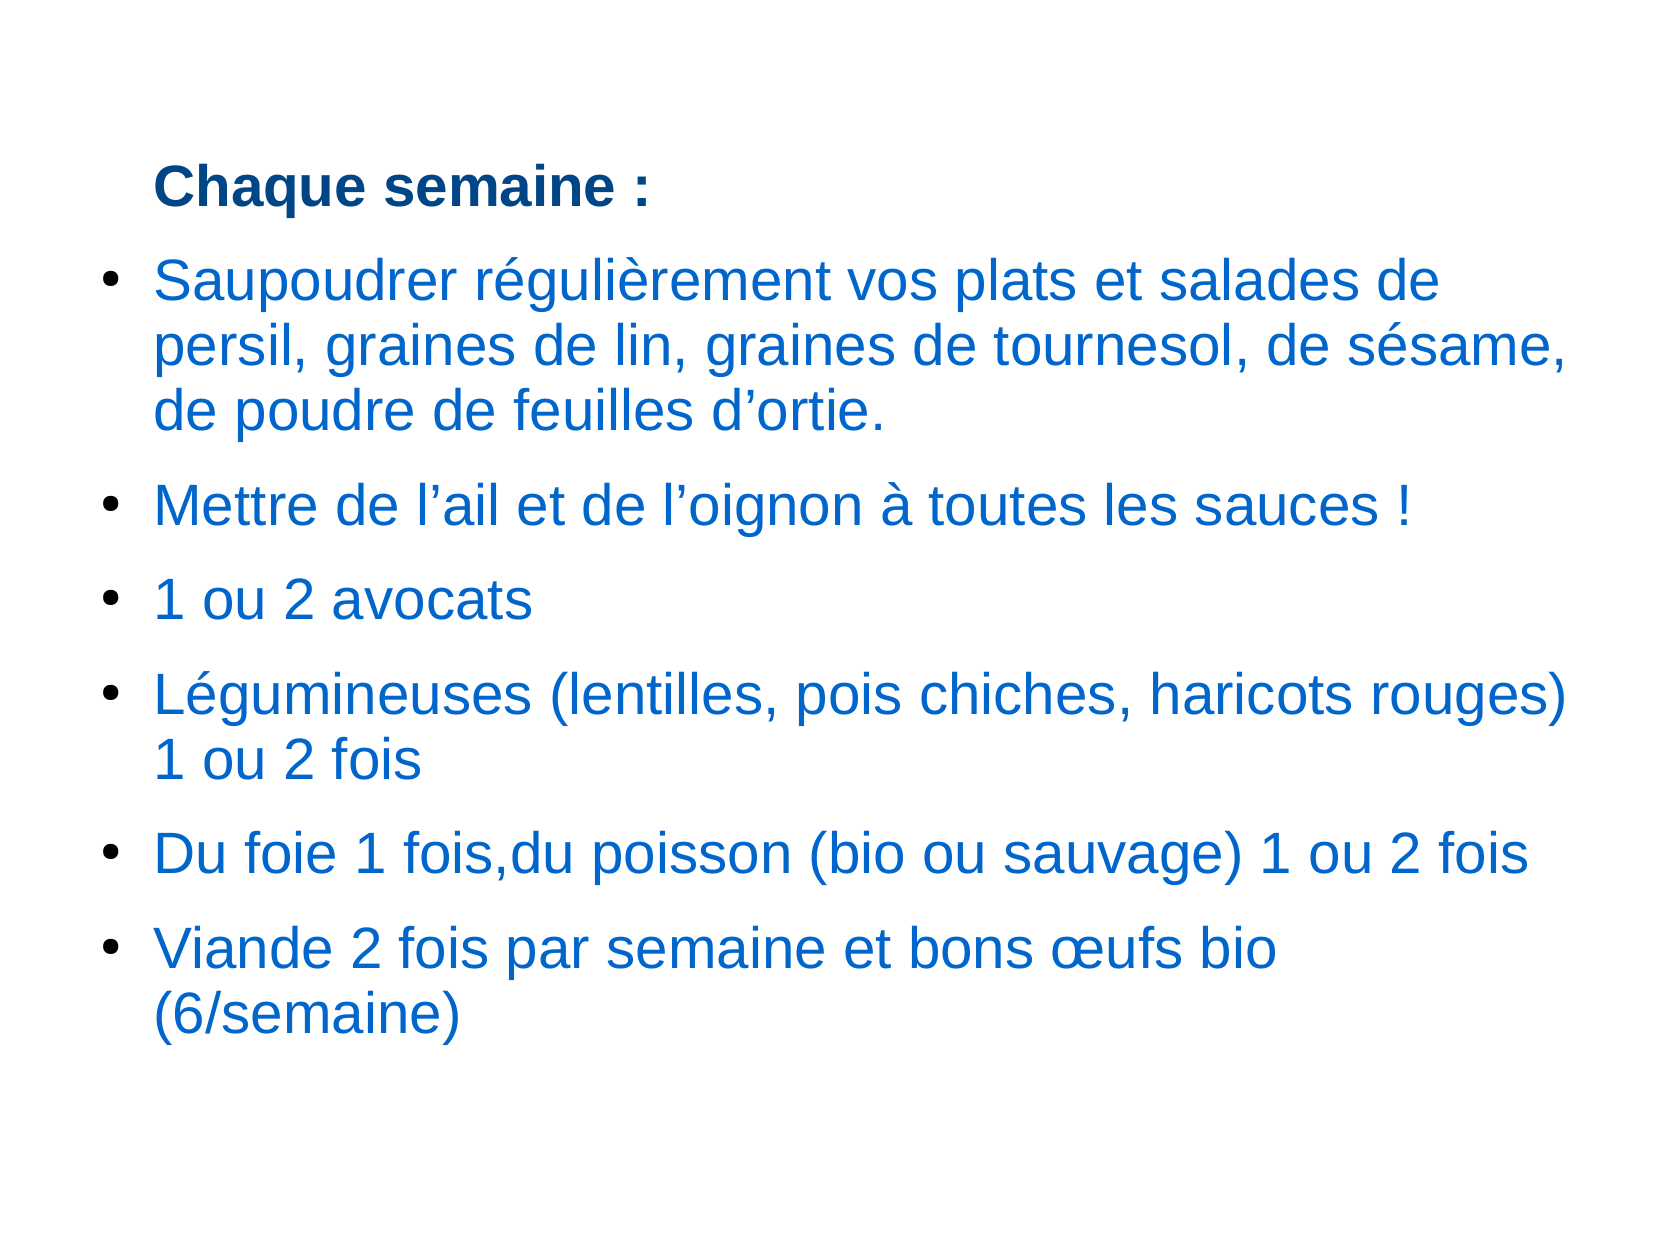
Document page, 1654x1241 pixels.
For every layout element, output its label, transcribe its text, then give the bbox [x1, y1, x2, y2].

list Chaque semaine : Saupoudrer régulièrement vos plats et salades de persil, graines de lin, graines de tournesol, de sésame, de poudre de feuilles d’ortie. Mettre de l’ail et de l’oignon à toutes les sauces ! 1 ou 2 avocats Légumineuses (lentilles, pois chiches, haricots rouges) 1 ou 2 fois Du foie 1 fois,du poisson (bio ou sauvage) 1 ou 2 fois Viande 2 fois par semaine et bons œufs bio (6/semaine) [82, 59, 1571, 1093]
